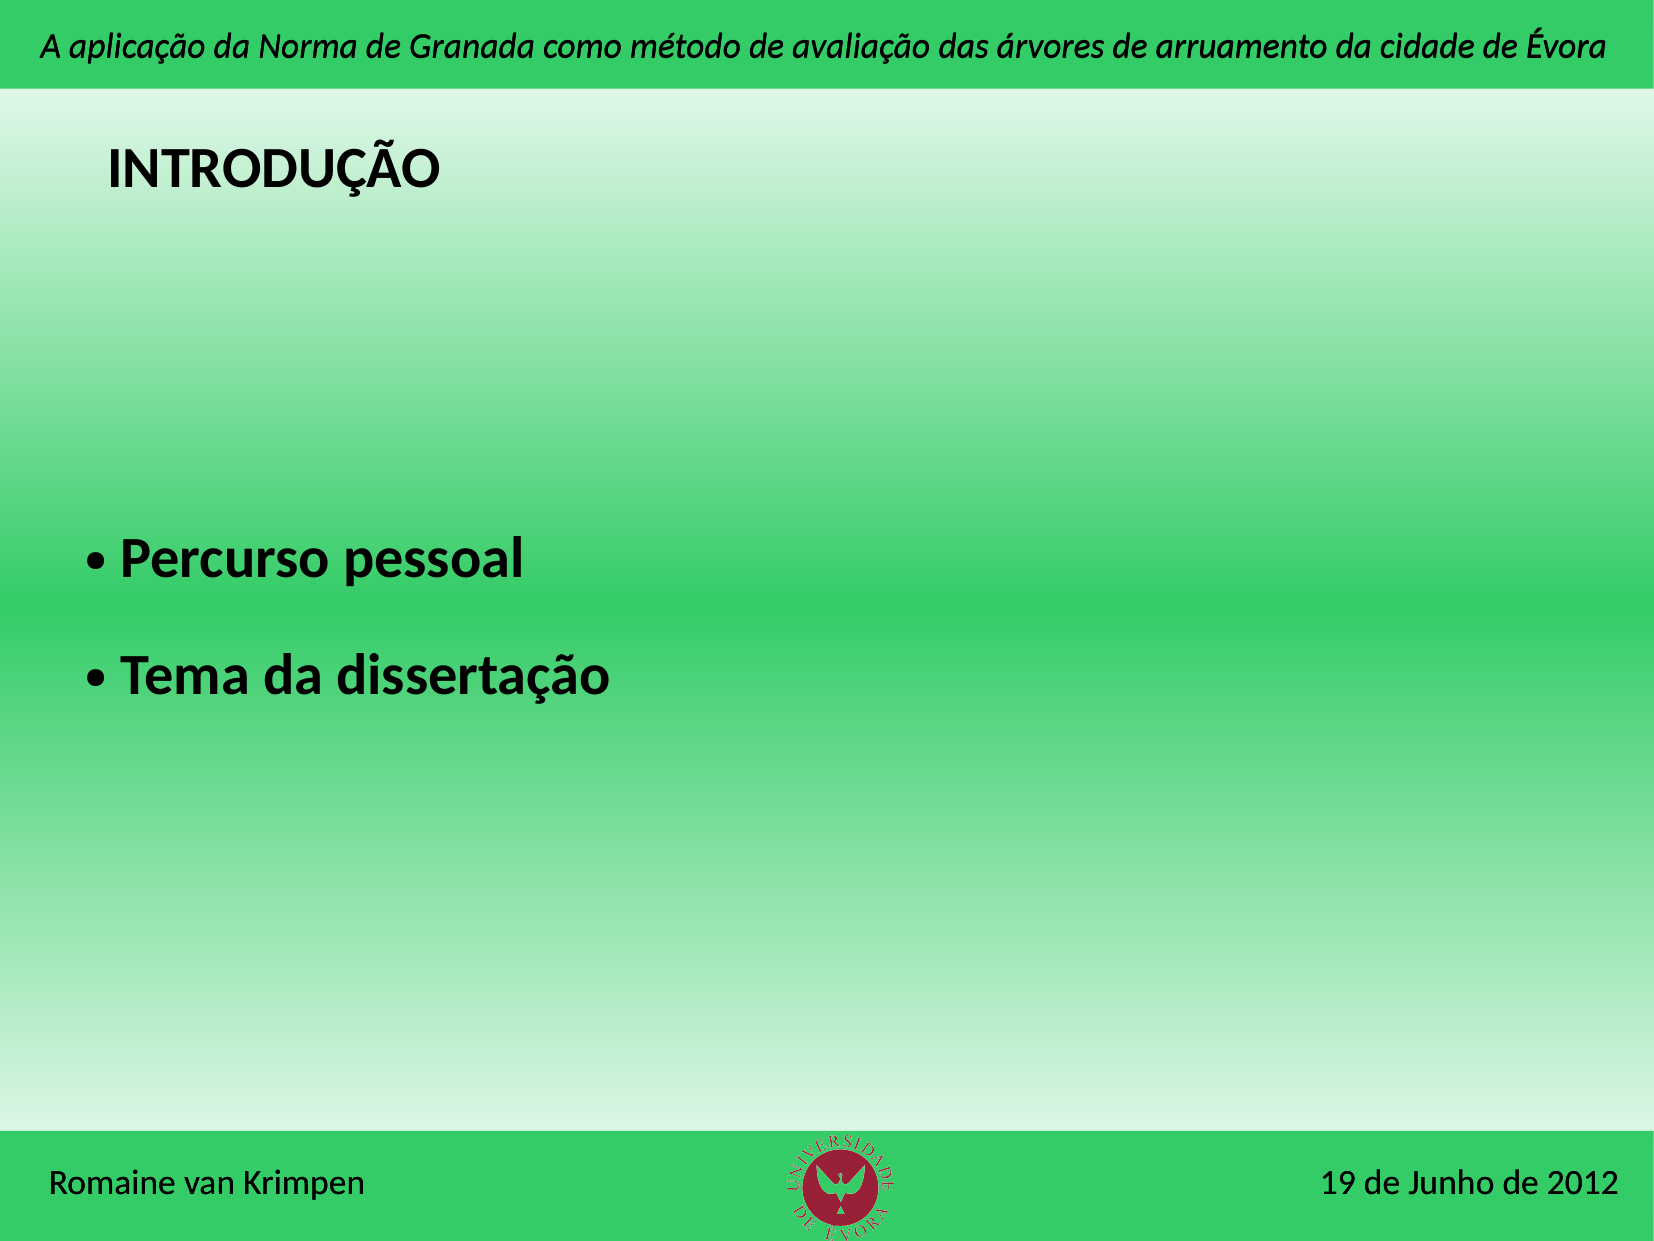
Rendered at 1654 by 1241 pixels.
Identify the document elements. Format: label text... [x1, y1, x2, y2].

text_box Percurso pessoal Tema da dissertação [78, 289, 1587, 1040]
text_box INTRODUÇÃO [78, 132, 1587, 214]
text_box Romaine van Krimpen 19 de Junho de 2012 [34, 1160, 787, 1221]
text_box Romaine van Krimpen 19 de Junho de 2012 [894, 1160, 1641, 1221]
picture [787, 1135, 894, 1241]
text_box A aplicação da Norma de Granada como método de avaliação das árvores de arruamento da cidade de Évora [19, 12, 1629, 86]
